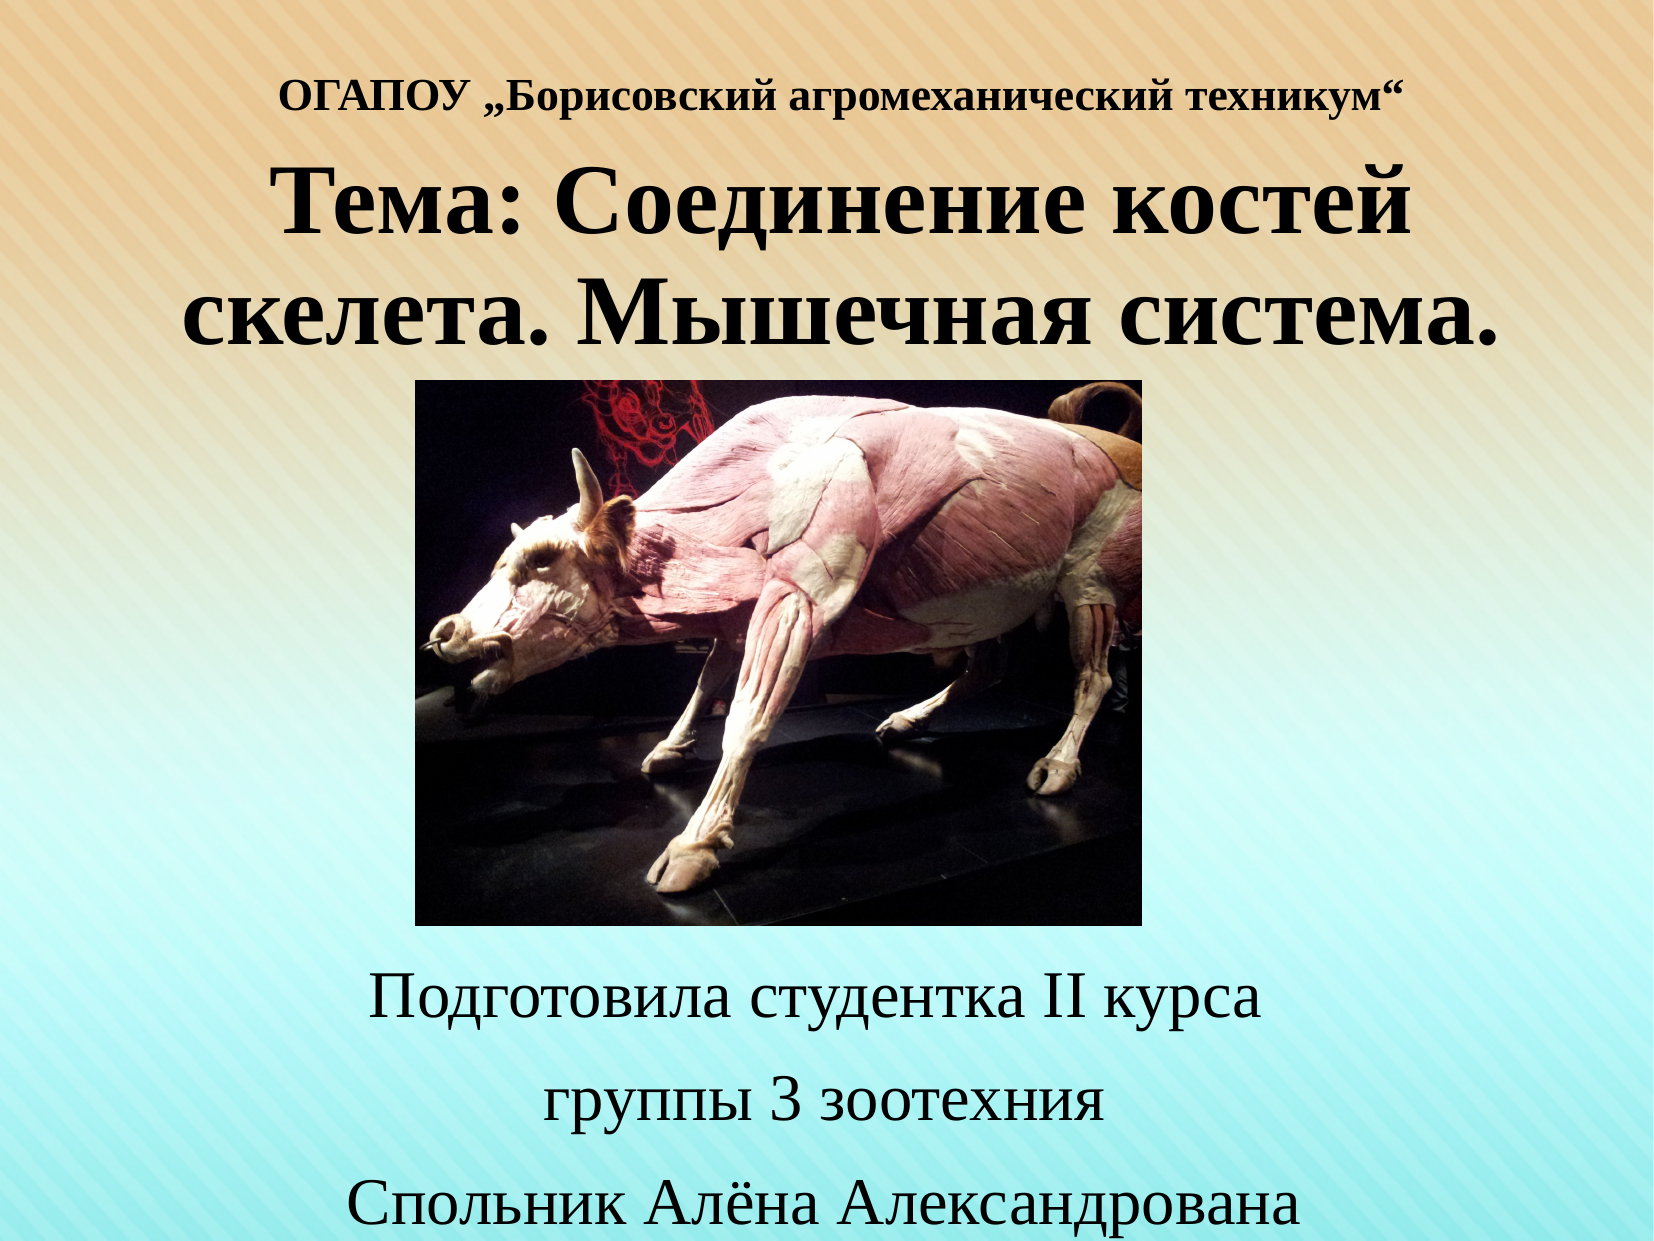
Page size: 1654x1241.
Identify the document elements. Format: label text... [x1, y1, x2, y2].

list Подготовила студентка II курса группы 3 зоотехния Спольник Алёна Александрована [43, 957, 1535, 1241]
text_box ОГАПОУ „Борисовский агромеханический техникум“ Тема: Соединение костей скелета. Мышечная система. [88, 62, 1595, 473]
picture [0, 0, 1654, 1241]
